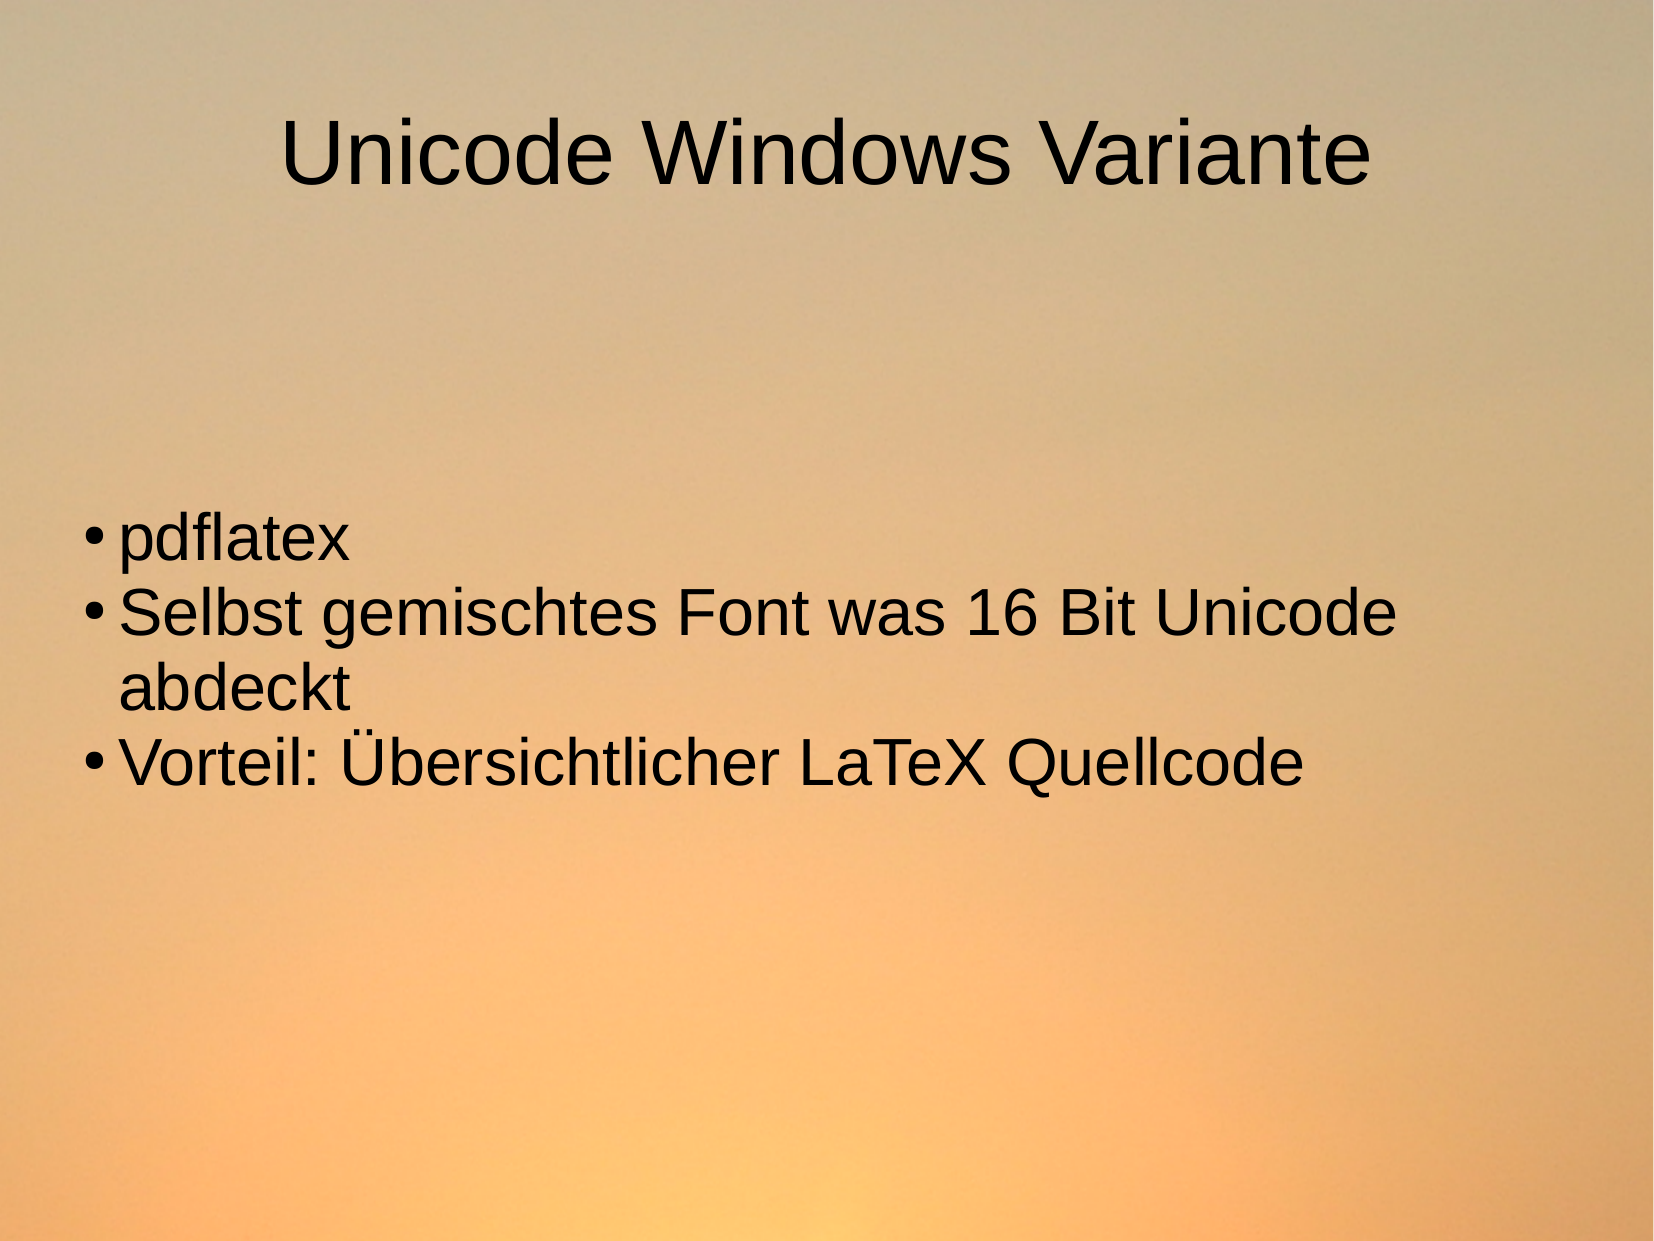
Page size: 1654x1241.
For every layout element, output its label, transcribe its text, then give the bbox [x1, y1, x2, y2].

subtitle pdflatex Selbst gemischtes Font was 16 Bit Unicode abdeckt Vorteil: Übersichtlicher LaTeX Quellcode [82, 290, 1571, 1010]
picture [0, 0, 1654, 1241]
title Unicode Windows Variante [82, 49, 1571, 257]
